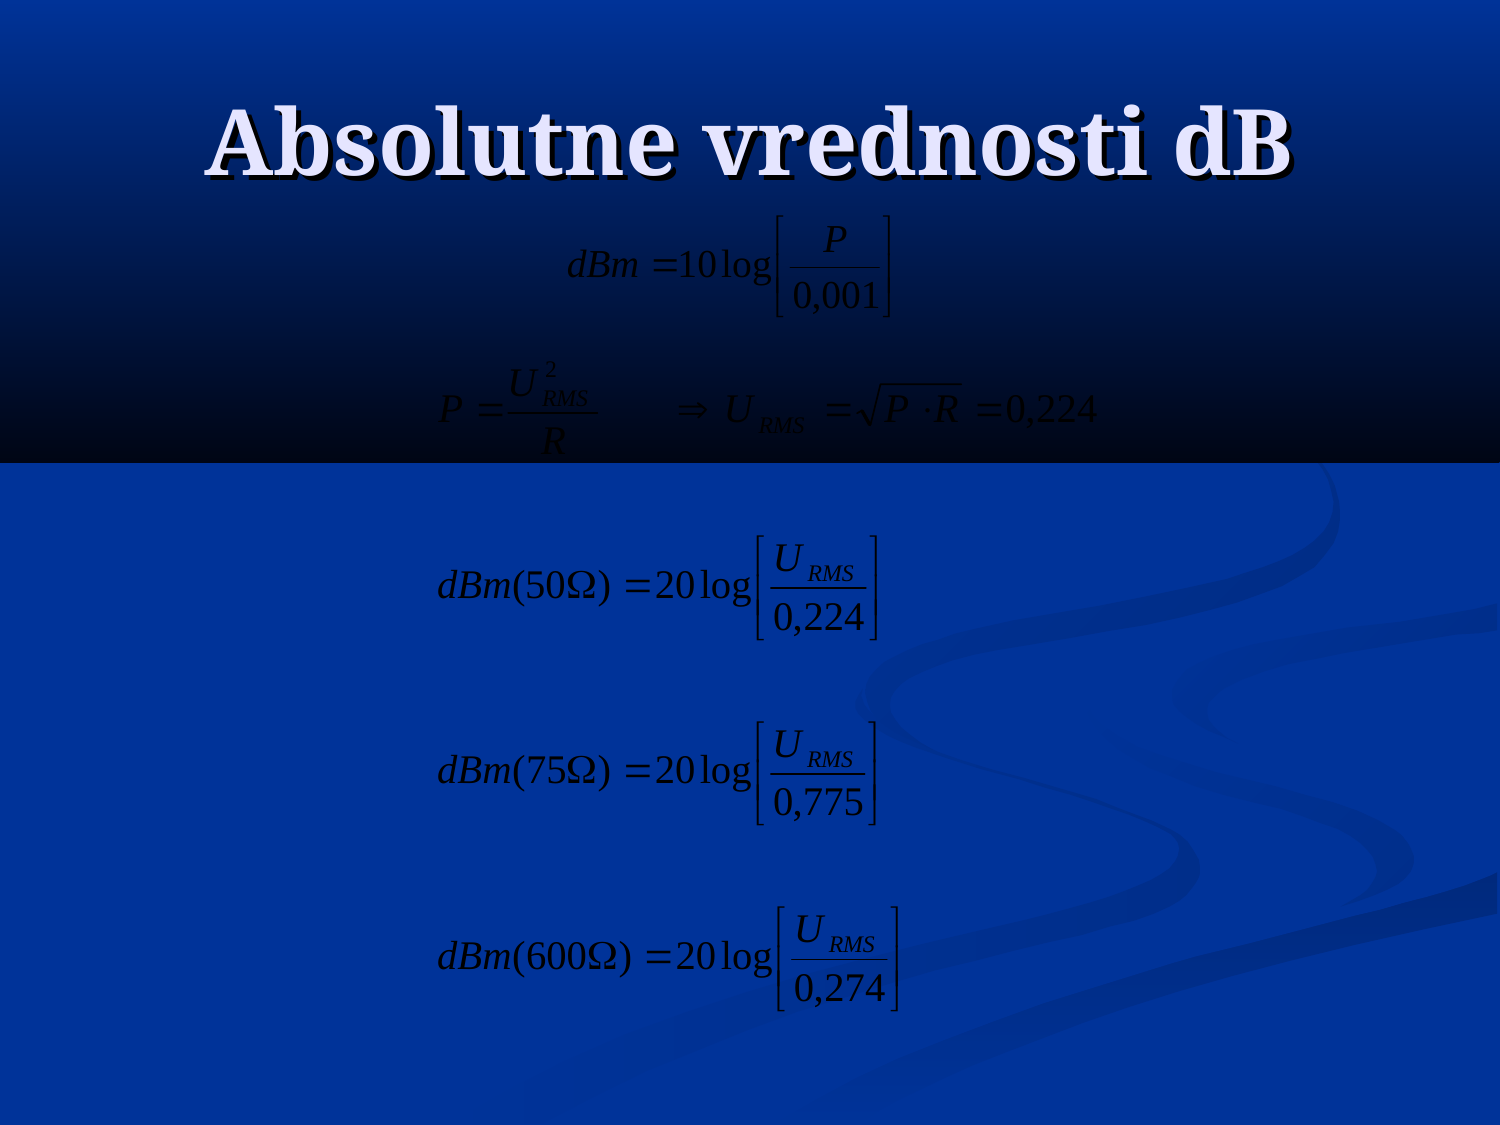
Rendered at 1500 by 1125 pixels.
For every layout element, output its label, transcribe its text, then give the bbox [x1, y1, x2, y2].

chart [430, 350, 1105, 1021]
chart [560, 208, 904, 327]
title Absolutne vrednosti dB [75, 45, 1426, 233]
